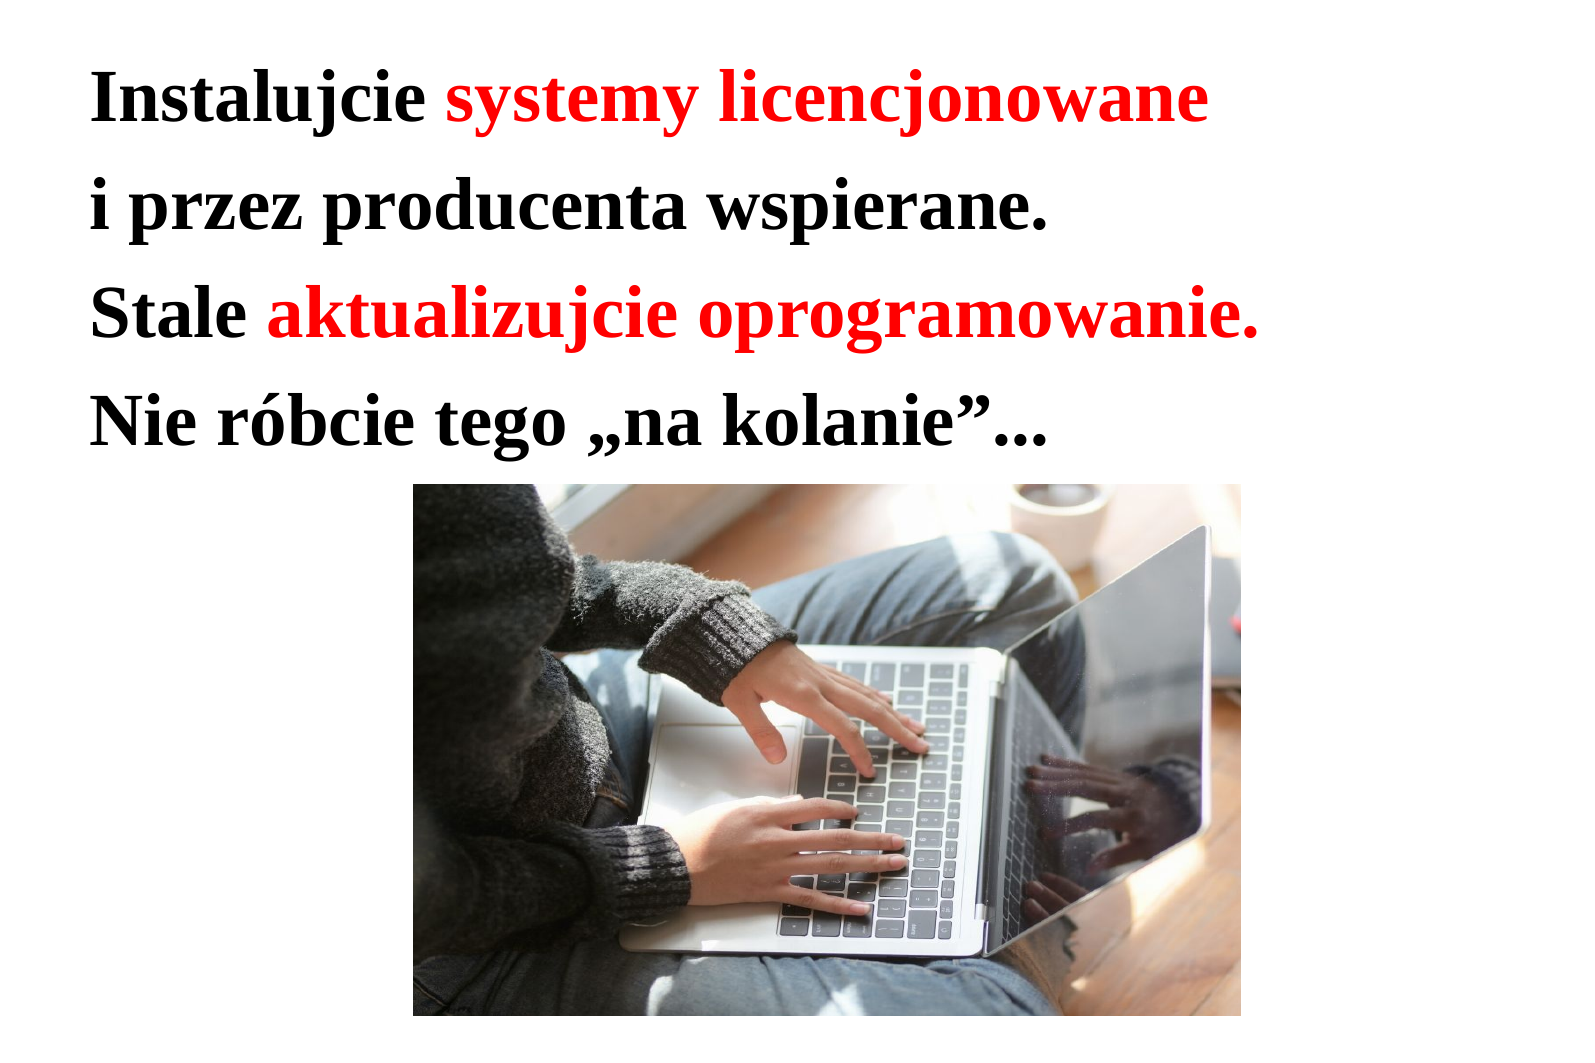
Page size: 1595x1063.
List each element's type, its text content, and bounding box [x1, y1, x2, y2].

picture [413, 484, 1241, 1016]
list Instalujcie systemy licencjonowane i przez producenta wspierane. Stale aktualizujcie oprogramowanie. Nie róbcie tego „na kolanie”... [70, 54, 1506, 508]
